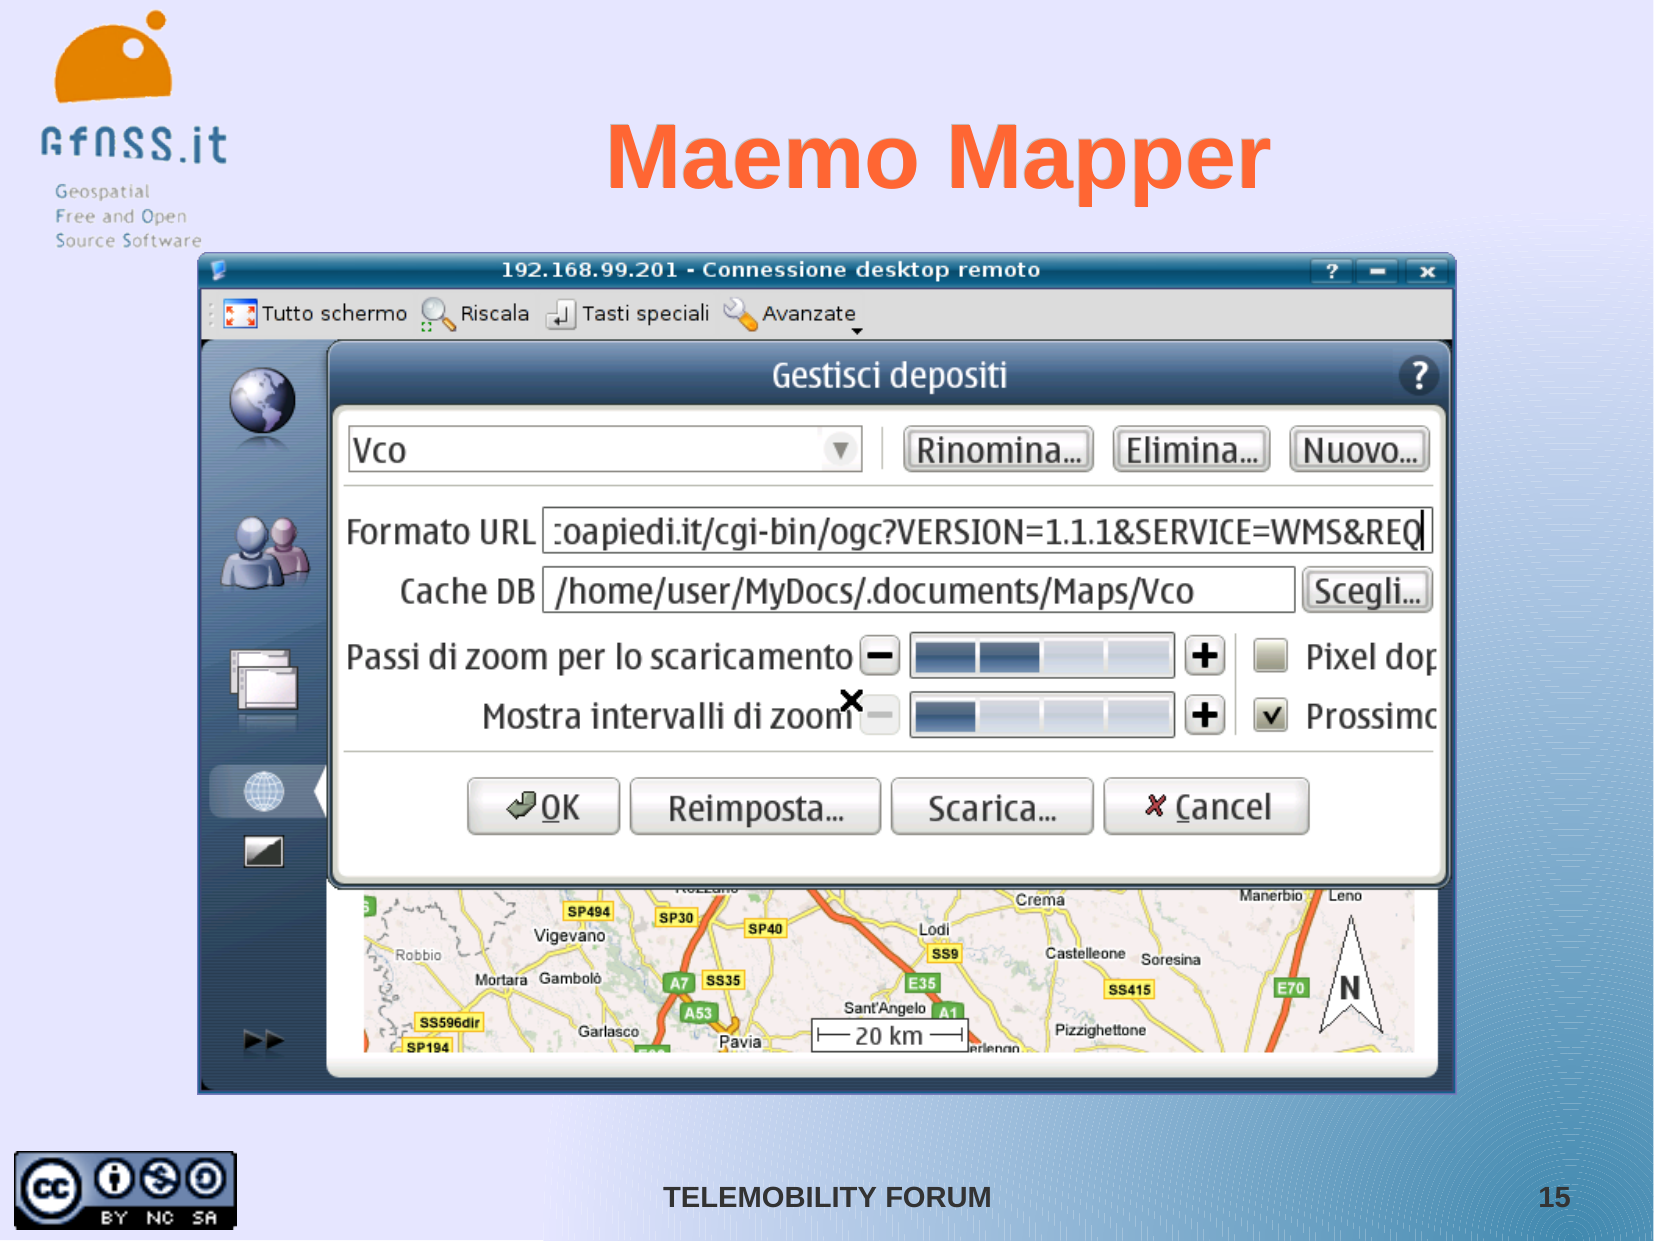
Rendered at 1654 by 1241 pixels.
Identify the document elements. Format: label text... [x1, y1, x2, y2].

picture [14, 1151, 237, 1230]
title Maemo Mapper [289, 60, 1589, 253]
picture [0, 1, 1457, 1096]
